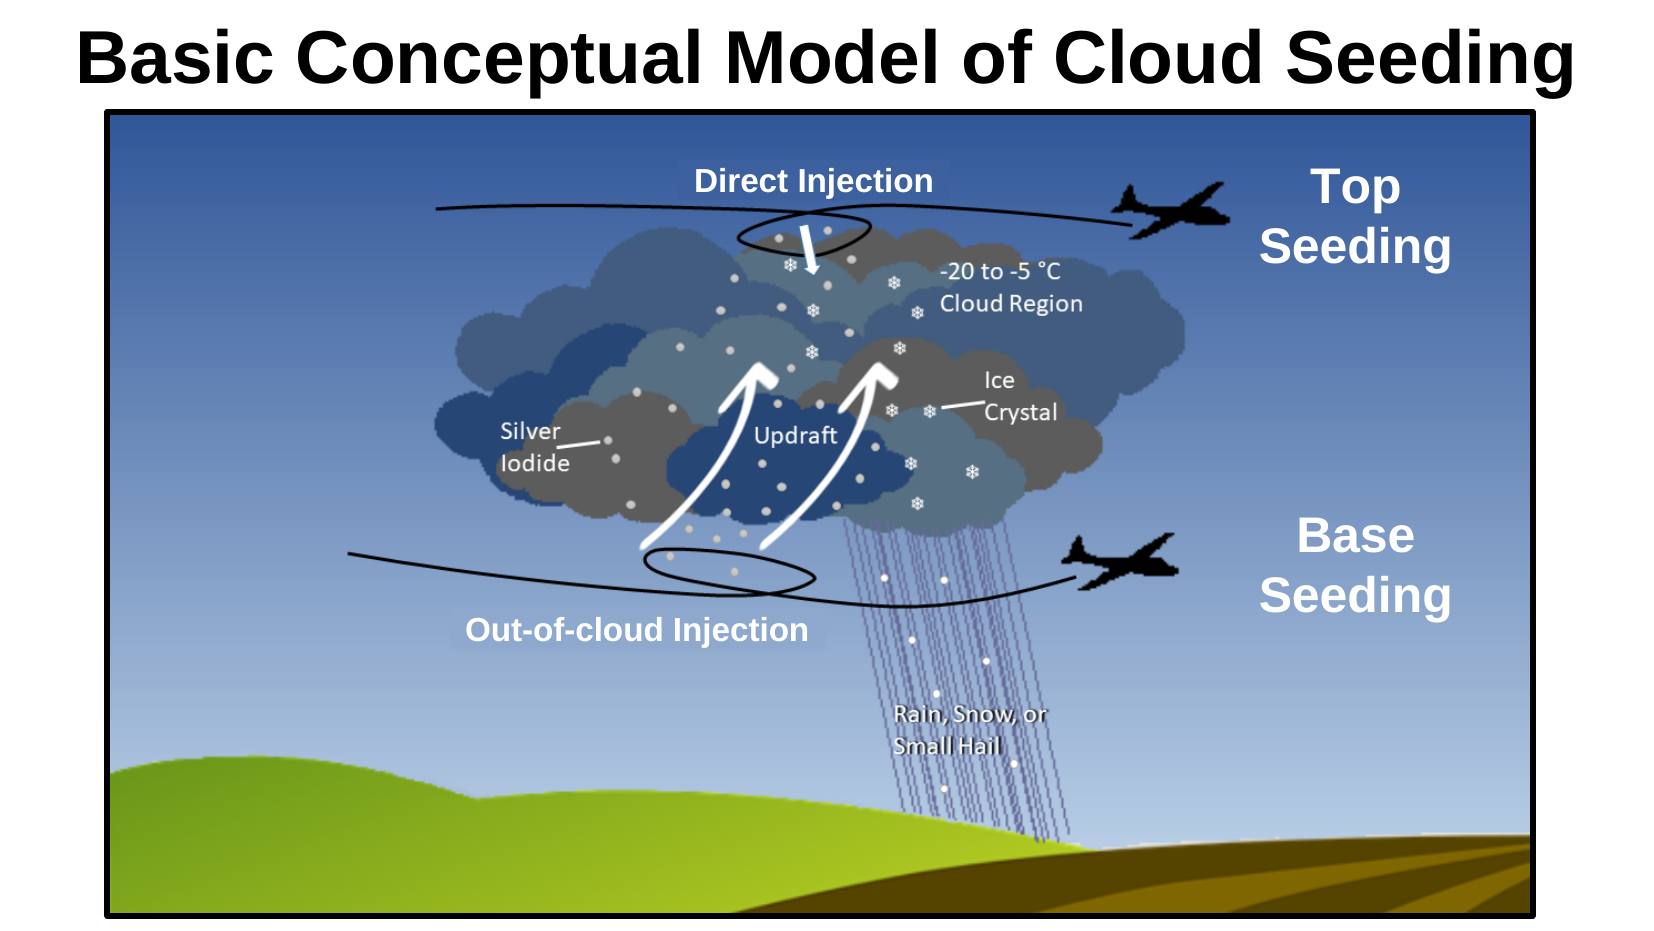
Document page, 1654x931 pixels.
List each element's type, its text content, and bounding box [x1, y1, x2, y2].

text_box Base Seeding [1243, 494, 1469, 630]
text_box Out-of-cloud Injection [450, 608, 826, 649]
text_box Direct Injection [678, 159, 950, 200]
title Basic Conceptual Model of Cloud Seeding [0, 6, 1654, 112]
text_box Top Seeding [1243, 146, 1469, 281]
picture [110, 114, 1530, 913]
